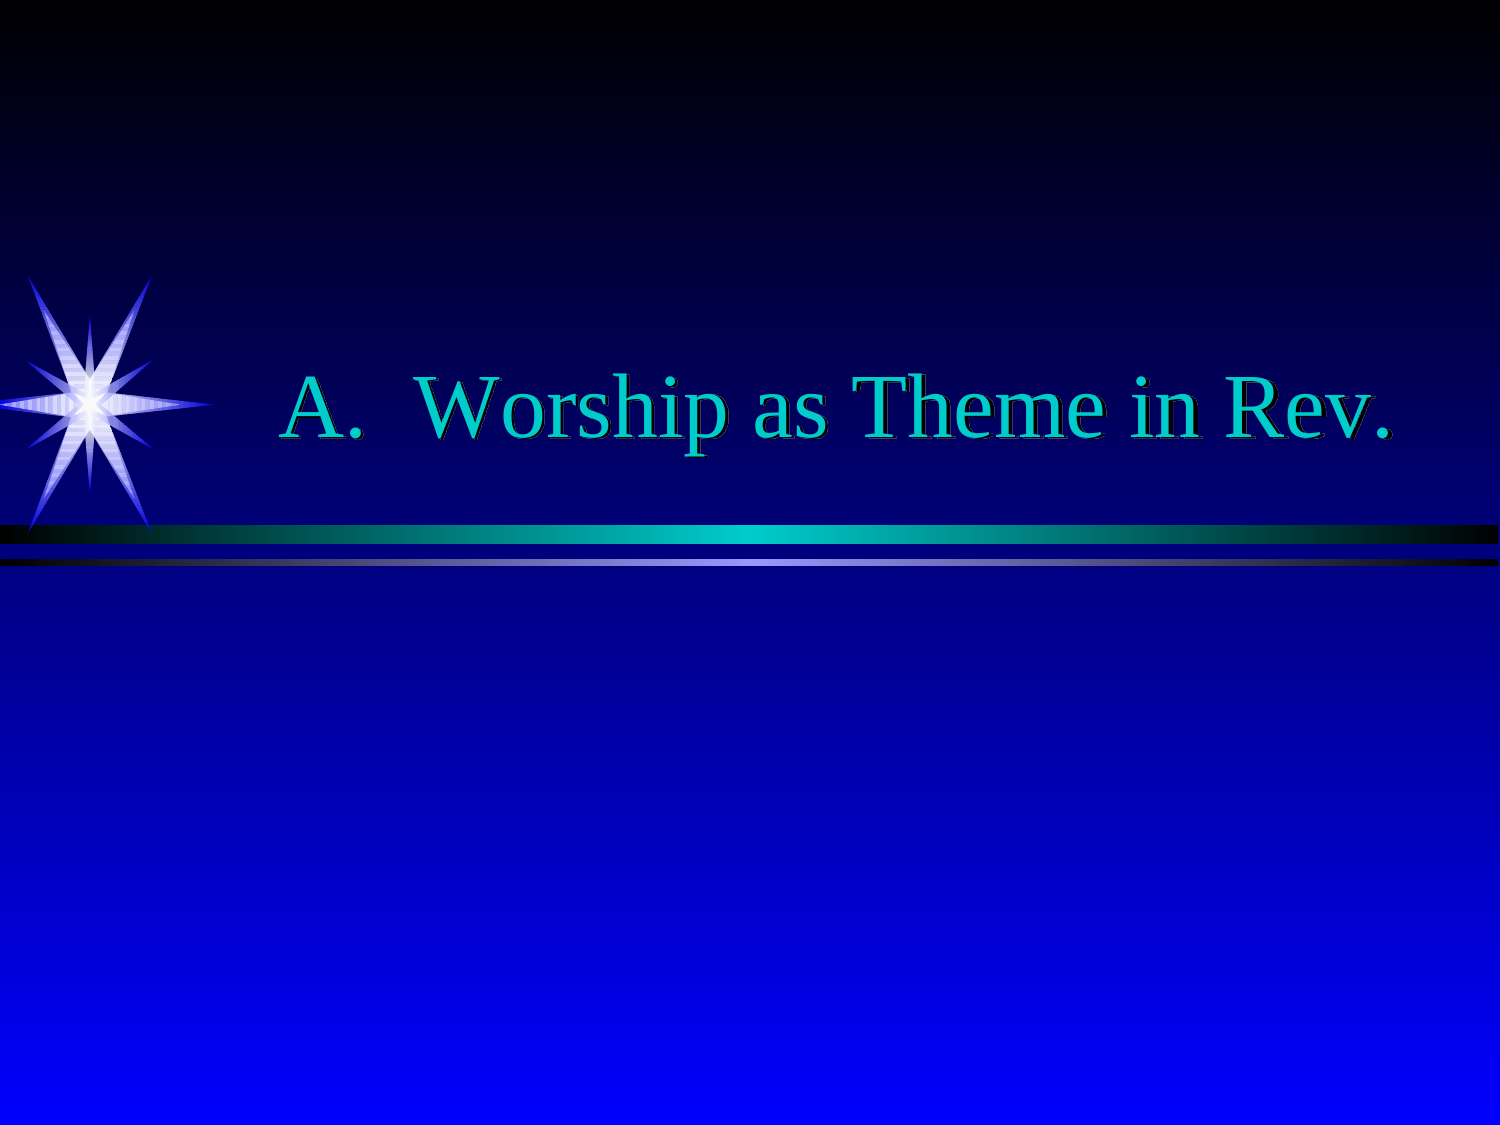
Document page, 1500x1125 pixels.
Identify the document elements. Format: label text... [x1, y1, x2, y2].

title A. Worship as Theme in Rev. [205, 312, 1469, 501]
